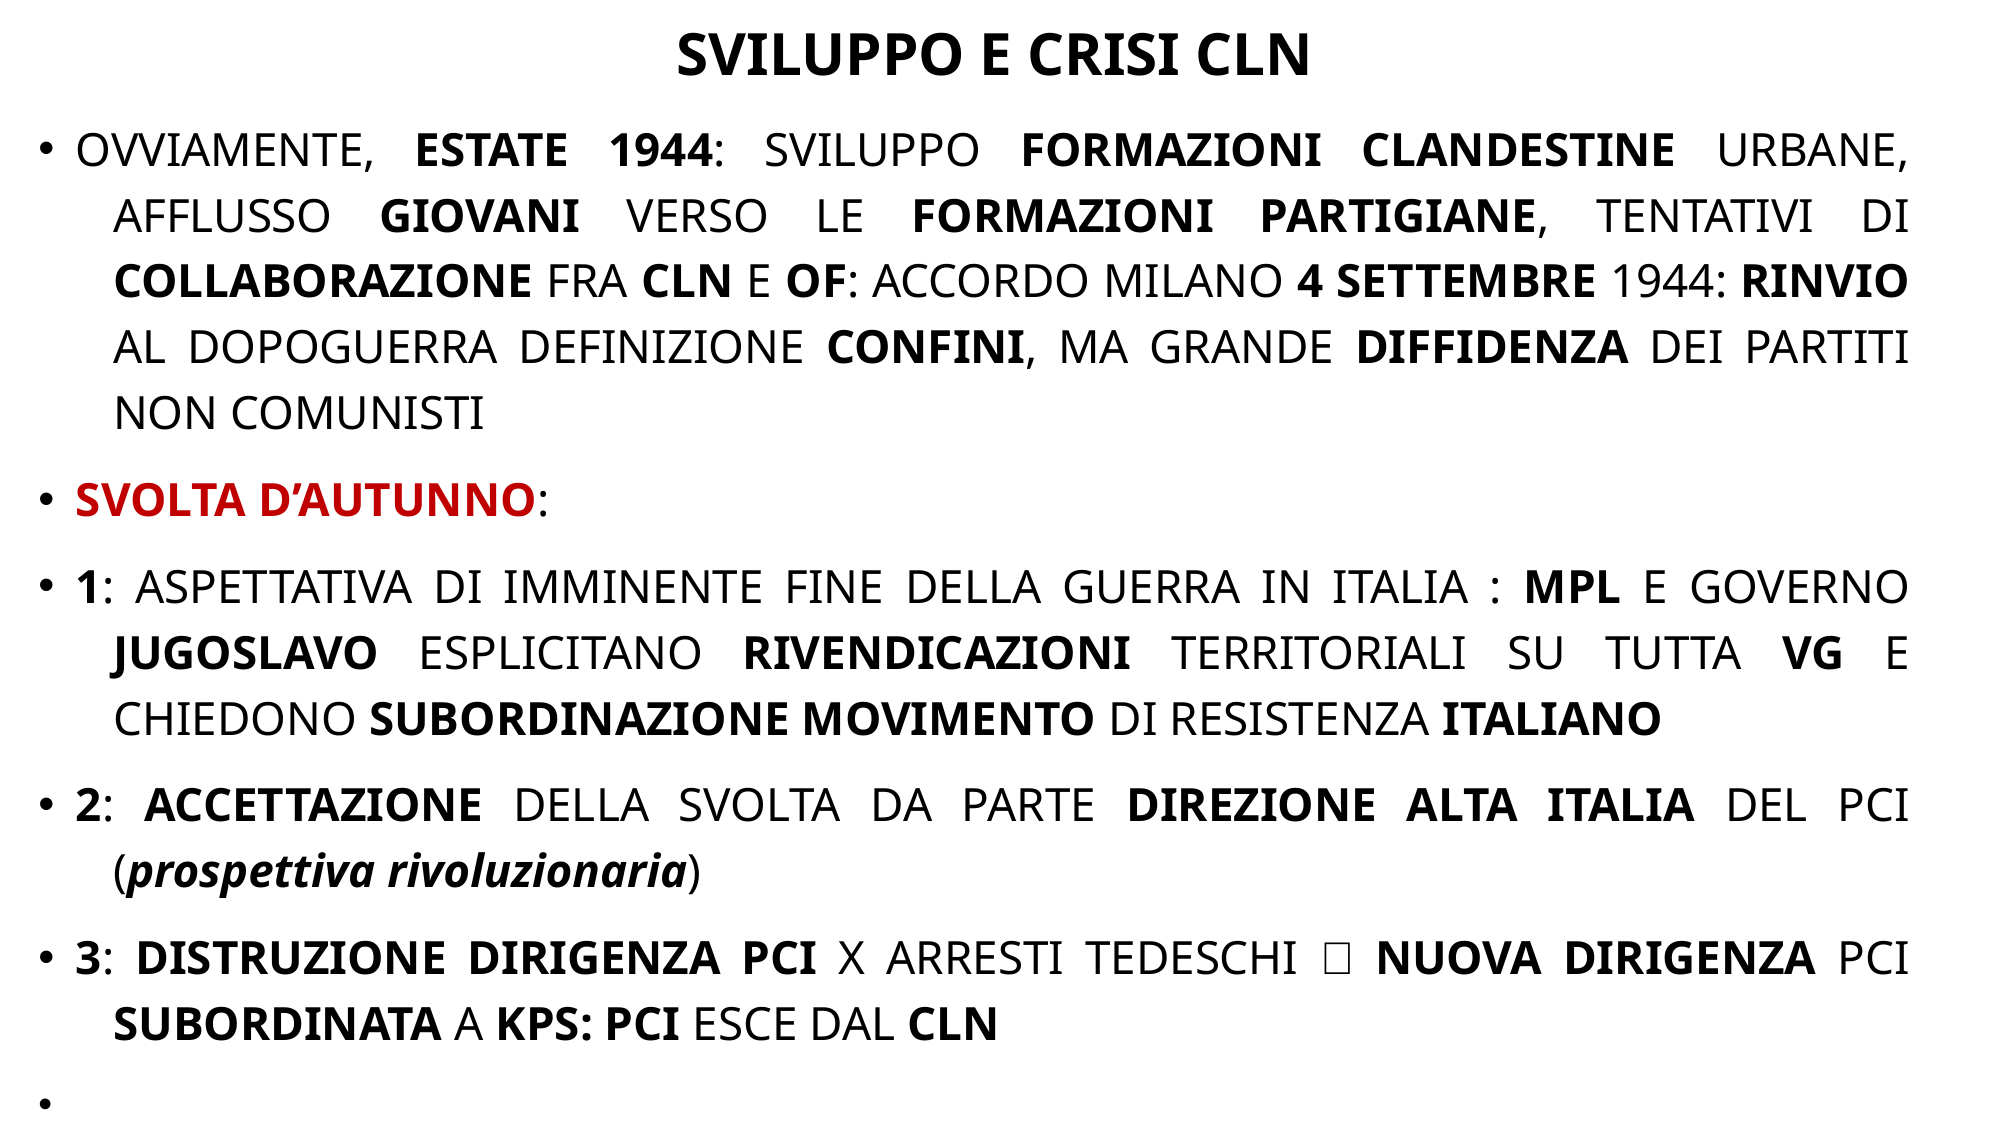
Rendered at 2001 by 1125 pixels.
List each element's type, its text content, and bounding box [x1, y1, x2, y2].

title SVILUPPO E CRISI CLN [132, 10, 1858, 101]
list OVVIAMENTE, ESTATE 1944: SVILUPPO FORMAZIONI CLANDESTINE URBANE, AFFLUSSO GIOVANI VERSO LE FORMAZIONI PARTIGIANE, TENTATIVI DI COLLABORAZIONE FRA CLN E OF: ACCORDO MILANO 4 SETTEMBRE 1944: RINVIO AL DOPOGUERRA DEFINIZIONE CONFINI, MA GRANDE DIFFIDENZA DEI PARTITI NON COMUNISTI SVOLTA D’AUTUNNO: 1: ASPETTATIVA DI IMMINENTE FINE DELLA GUERRA IN ITALIA : MPL E GOVERNO JUGOSLAVO ESPLICITANO RIVENDICAZIONI TERRITORIALI SU TUTTA VG E CHIEDONO SUBORDINAZIONE MOVIMENTO DI RESISTENZA ITALIANO 2: ACCETTAZIONE DELLA SVOLTA DA PARTE DIREZIONE ALTA ITALIA DEL PCI (prospettiva rivoluzionaria) 3: DISTRUZIONE DIRIGENZA PCI X ARRESTI TEDESCHI  NUOVA DIRIGENZA PCI SUBORDINATA A KPS: PCI ESCE DAL CLN [23, 101, 1961, 1115]
